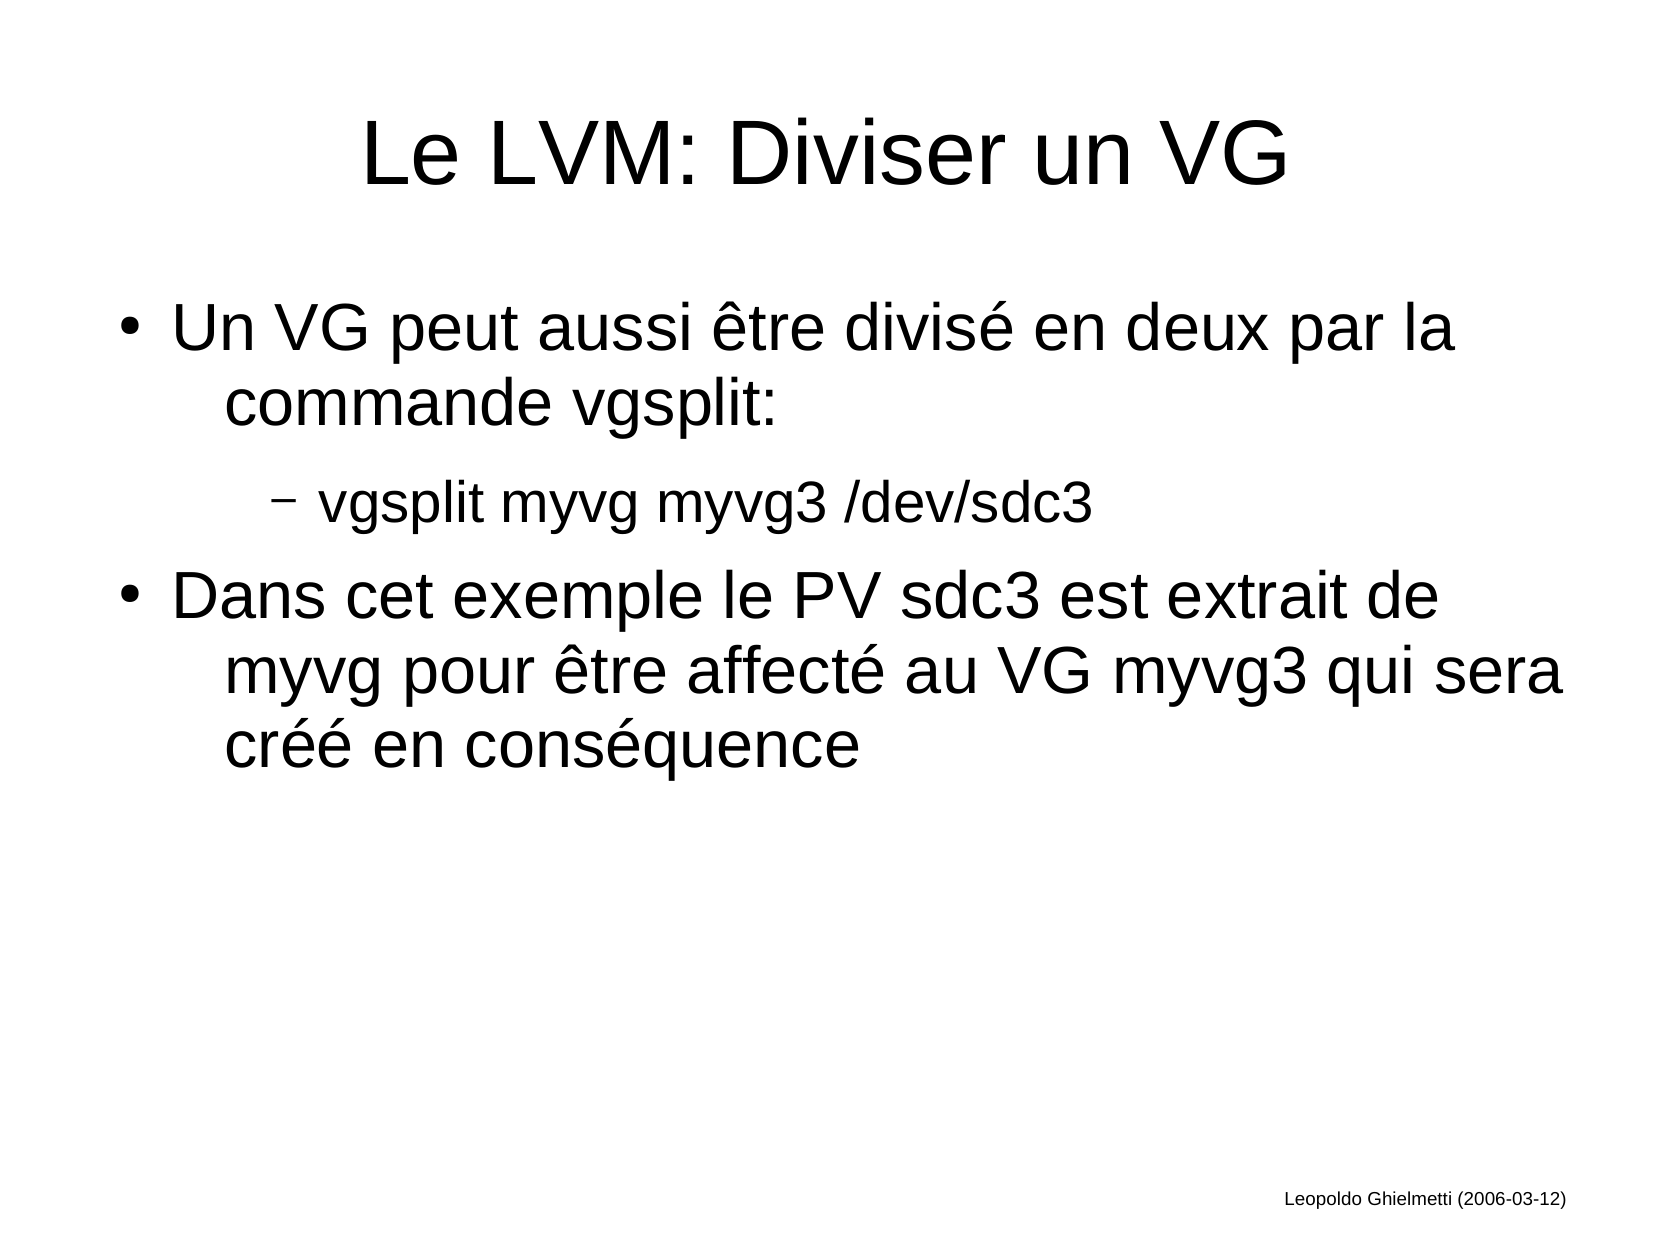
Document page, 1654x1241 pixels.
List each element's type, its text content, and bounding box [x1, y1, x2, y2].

list Un VG peut aussi être divisé en deux par la commande vgsplit: vgsplit myvg myvg3 /dev/sdc3 Dans cet exemple le PV sdc3 est extrait de myvg pour être affecté au VG myvg3 qui sera créé en conséquence [82, 290, 1571, 1109]
text_box Leopoldo Ghielmetti (2006-03-12) [1269, 1181, 1595, 1217]
title Le LVM: Diviser un VG [82, 49, 1571, 257]
